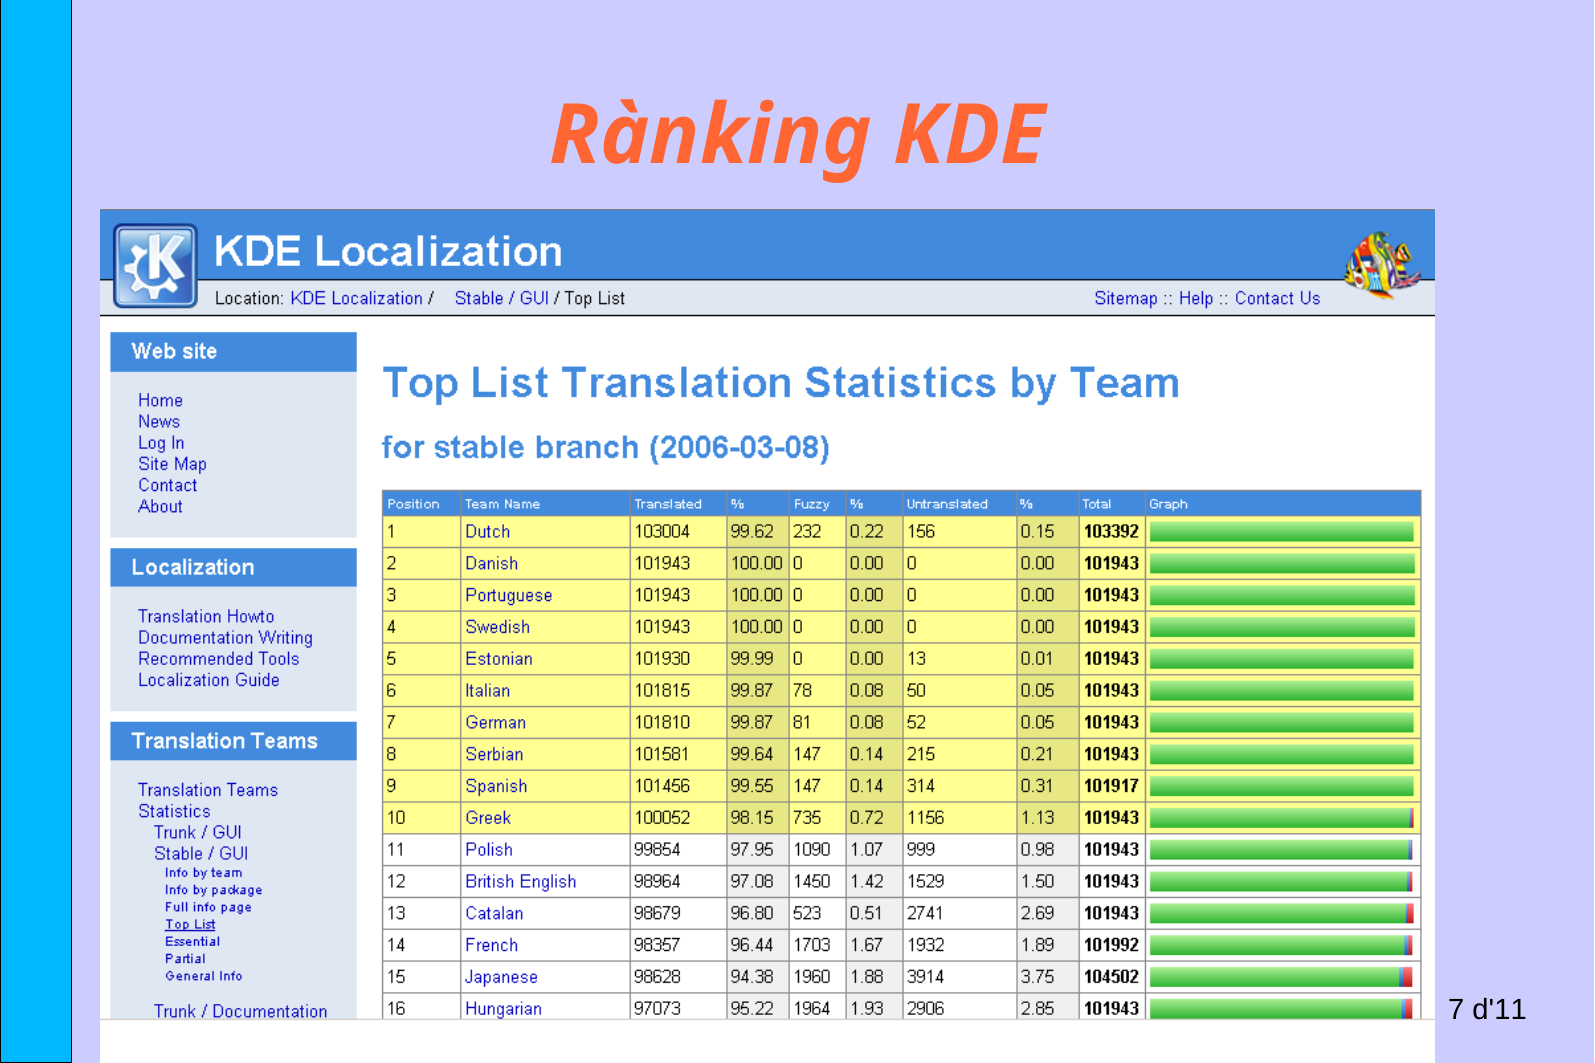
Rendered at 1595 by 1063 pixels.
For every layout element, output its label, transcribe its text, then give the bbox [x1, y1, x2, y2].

picture [100, 209, 1435, 1063]
title Rànking KDE [117, 42, 1479, 221]
text_box 7 d'11 [1448, 993, 1555, 1030]
